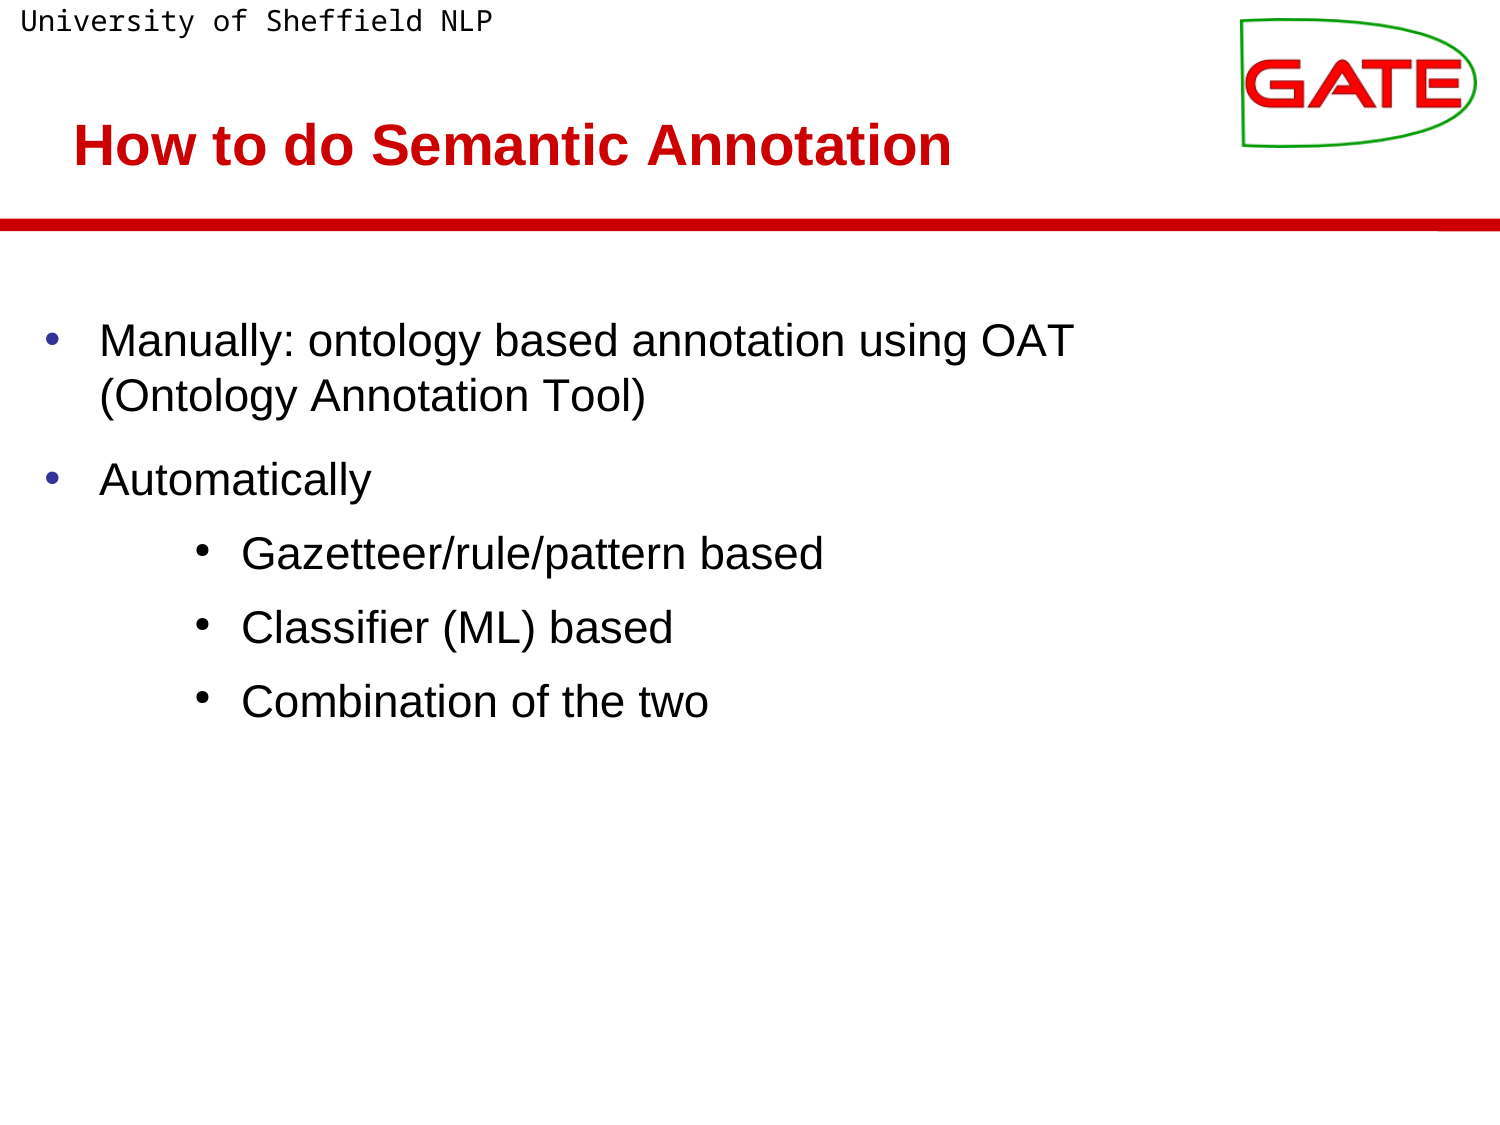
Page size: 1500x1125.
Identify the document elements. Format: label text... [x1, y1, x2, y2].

title How to do Semantic Annotation [59, 48, 1211, 237]
picture [1240, 18, 1477, 148]
list Manually: ontology based annotation using OAT (Ontology Annotation Tool) Automatically Gazetteer/rule/pattern based Classifier (ML) based Combination of the two [29, 303, 1428, 1004]
